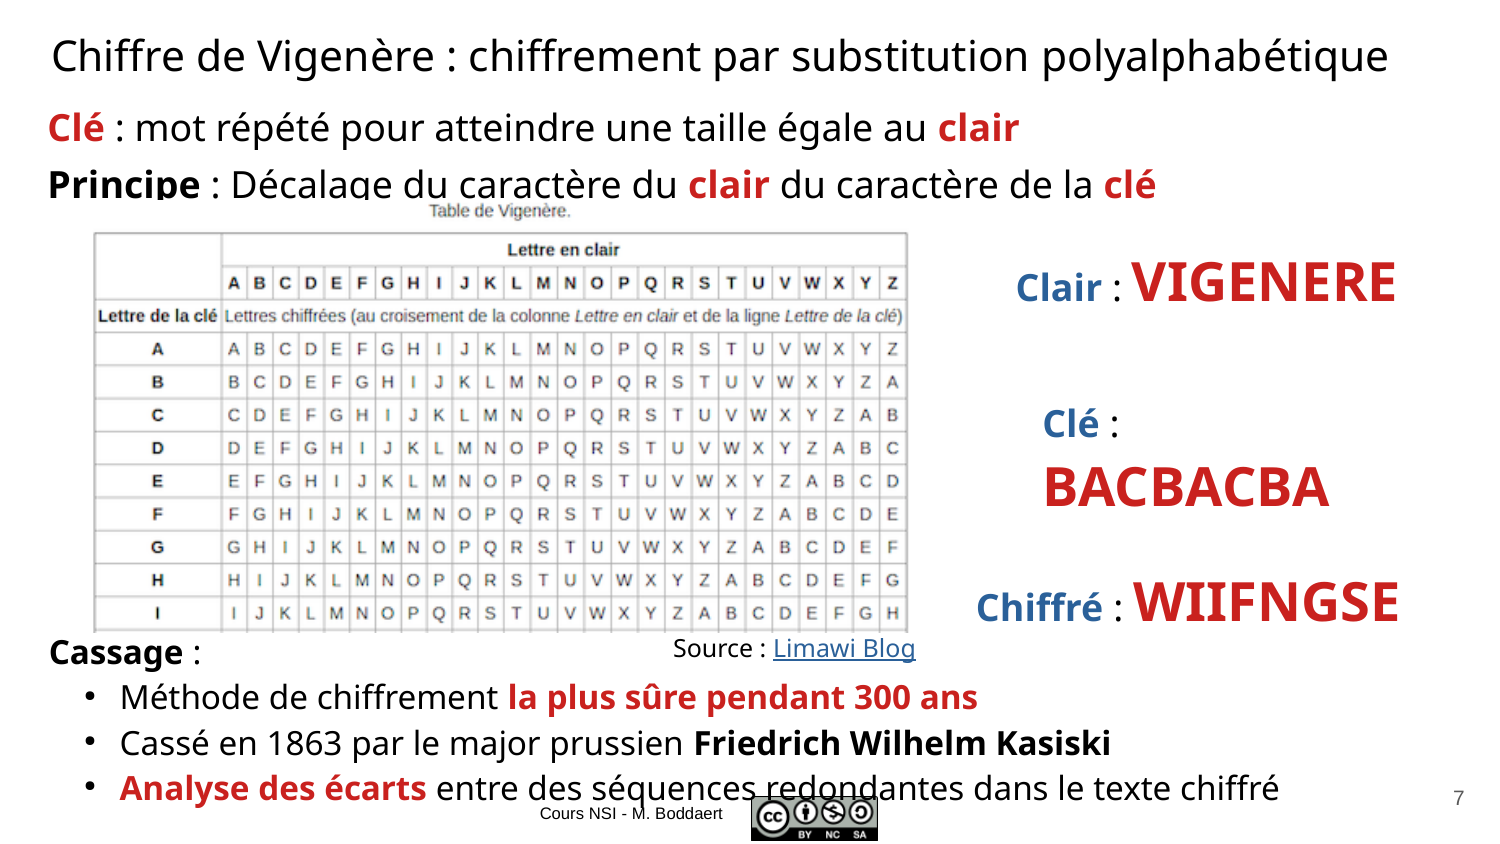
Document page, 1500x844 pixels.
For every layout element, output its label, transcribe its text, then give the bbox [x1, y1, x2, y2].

title Chiffre de Vigenère : chiffrement par substitution polyalphabétique [51, 13, 1449, 96]
slide_number <numéro> [1389, 764, 1480, 830]
text_box Cassage : Méthode de chiffrement la plus sûre pendant 300 ans Cassé en 1863 par le major prussien Friedrich Wilhelm Kasiski Analyse des écarts entre des séquences redondantes dans le texte chiffré [33, 621, 1359, 792]
text_box Clé : mot répété pour atteindre une taille égale au clair Principe : Décalage du caractère du clair du caractère de la clé [32, 96, 1480, 184]
text_box Source : Limawi Blog [658, 623, 923, 667]
text_box Clé : BACBACBA [1027, 389, 1418, 512]
text_box Chiffré : WIIFNGSE [961, 555, 1425, 634]
picture [92, 200, 910, 633]
picture [751, 796, 878, 841]
text_box Clair : VIGENERE [1000, 236, 1421, 320]
